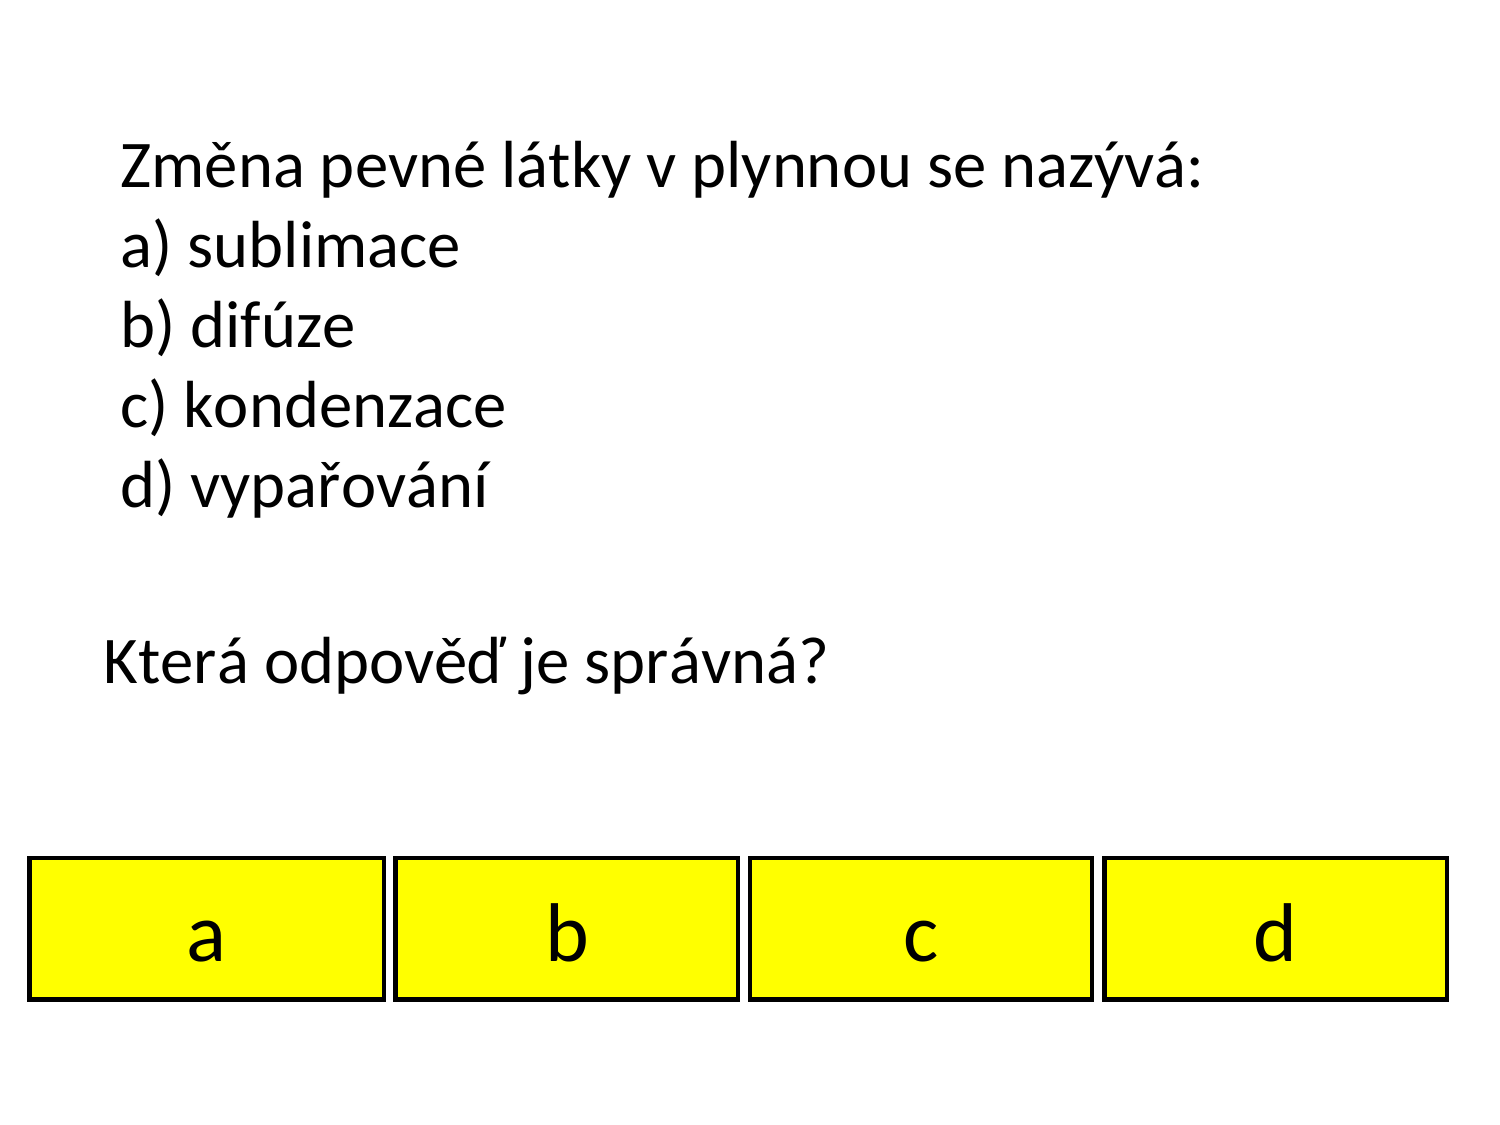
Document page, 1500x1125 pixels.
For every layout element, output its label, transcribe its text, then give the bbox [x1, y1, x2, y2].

text_box Která odpověď je správná? [88, 609, 845, 706]
text_box a [29, 857, 384, 1000]
text_box c [749, 857, 1093, 1000]
text_box d [1104, 857, 1447, 1000]
text_box Změna pevné látky v plynnou se nazývá: sublimace difúze kondenzace vypařování [105, 113, 1221, 529]
text_box b [395, 857, 739, 1000]
